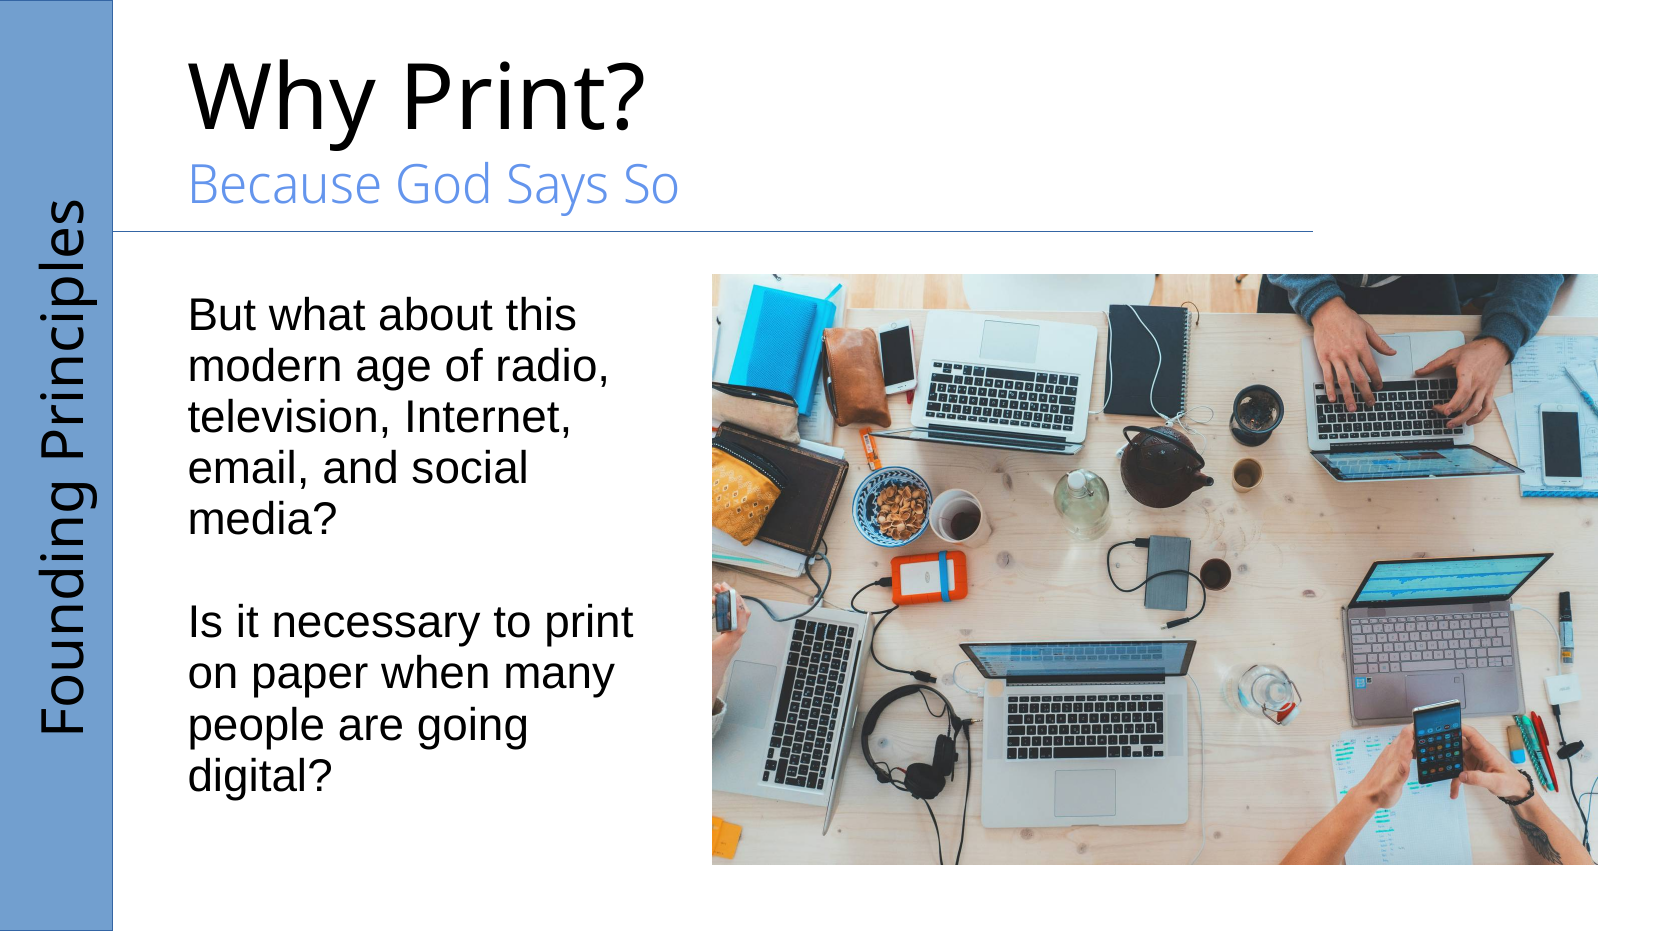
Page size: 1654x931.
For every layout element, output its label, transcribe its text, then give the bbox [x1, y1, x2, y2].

title Because God Says So [187, 125, 1571, 239]
picture [712, 274, 1598, 865]
subtitle But what about this modern age of radio, television, Internet, email, and social media? Is it necessary to print on paper when many people are going digital? [187, 288, 638, 863]
text_box Founding Principles [13, 37, 105, 901]
title Why Print? [187, 33, 1571, 125]
text_box [0, 0, 113, 931]
